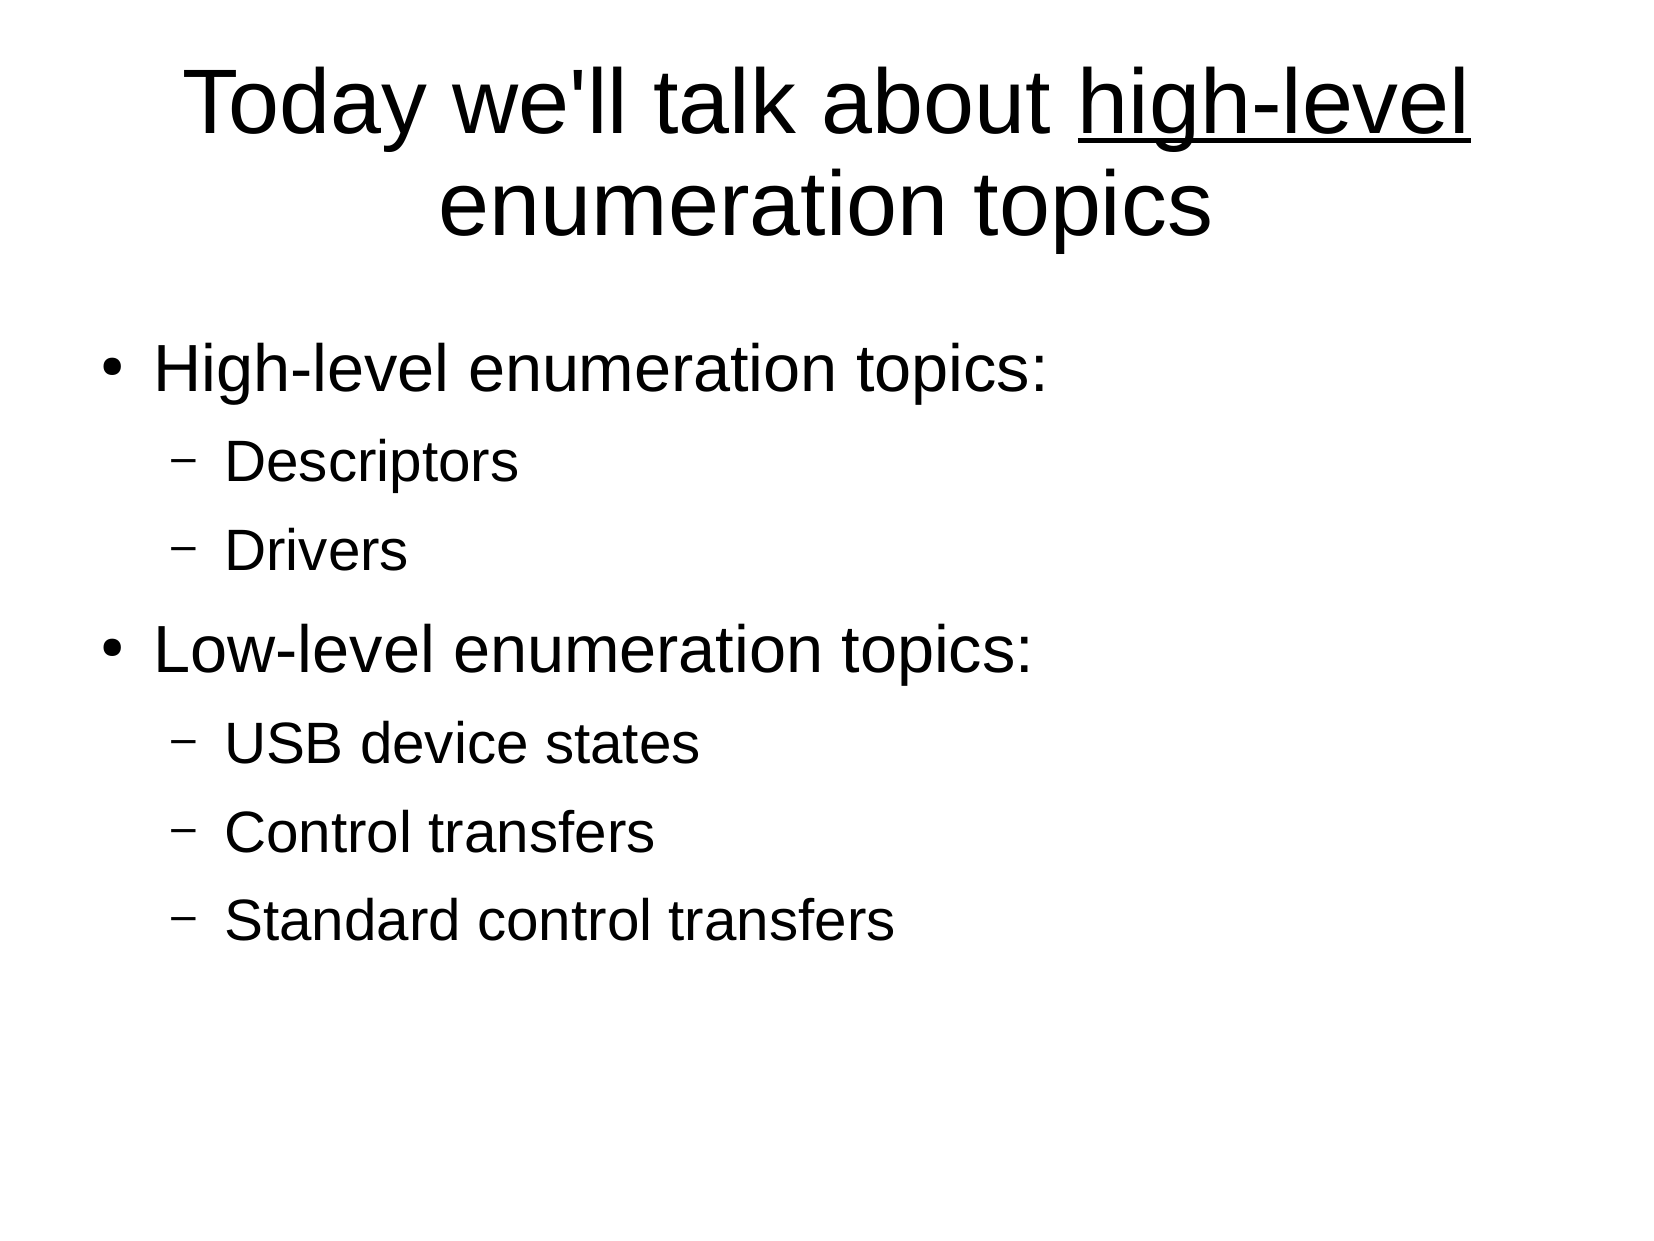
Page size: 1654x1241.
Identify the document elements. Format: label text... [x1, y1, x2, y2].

list High-level enumeration topics: Descriptors Drivers Low-level enumeration topics: USB device states Control transfers Standard control transfers [82, 330, 1571, 1051]
title Today we'll talk about high-level enumeration topics [82, 49, 1571, 257]
